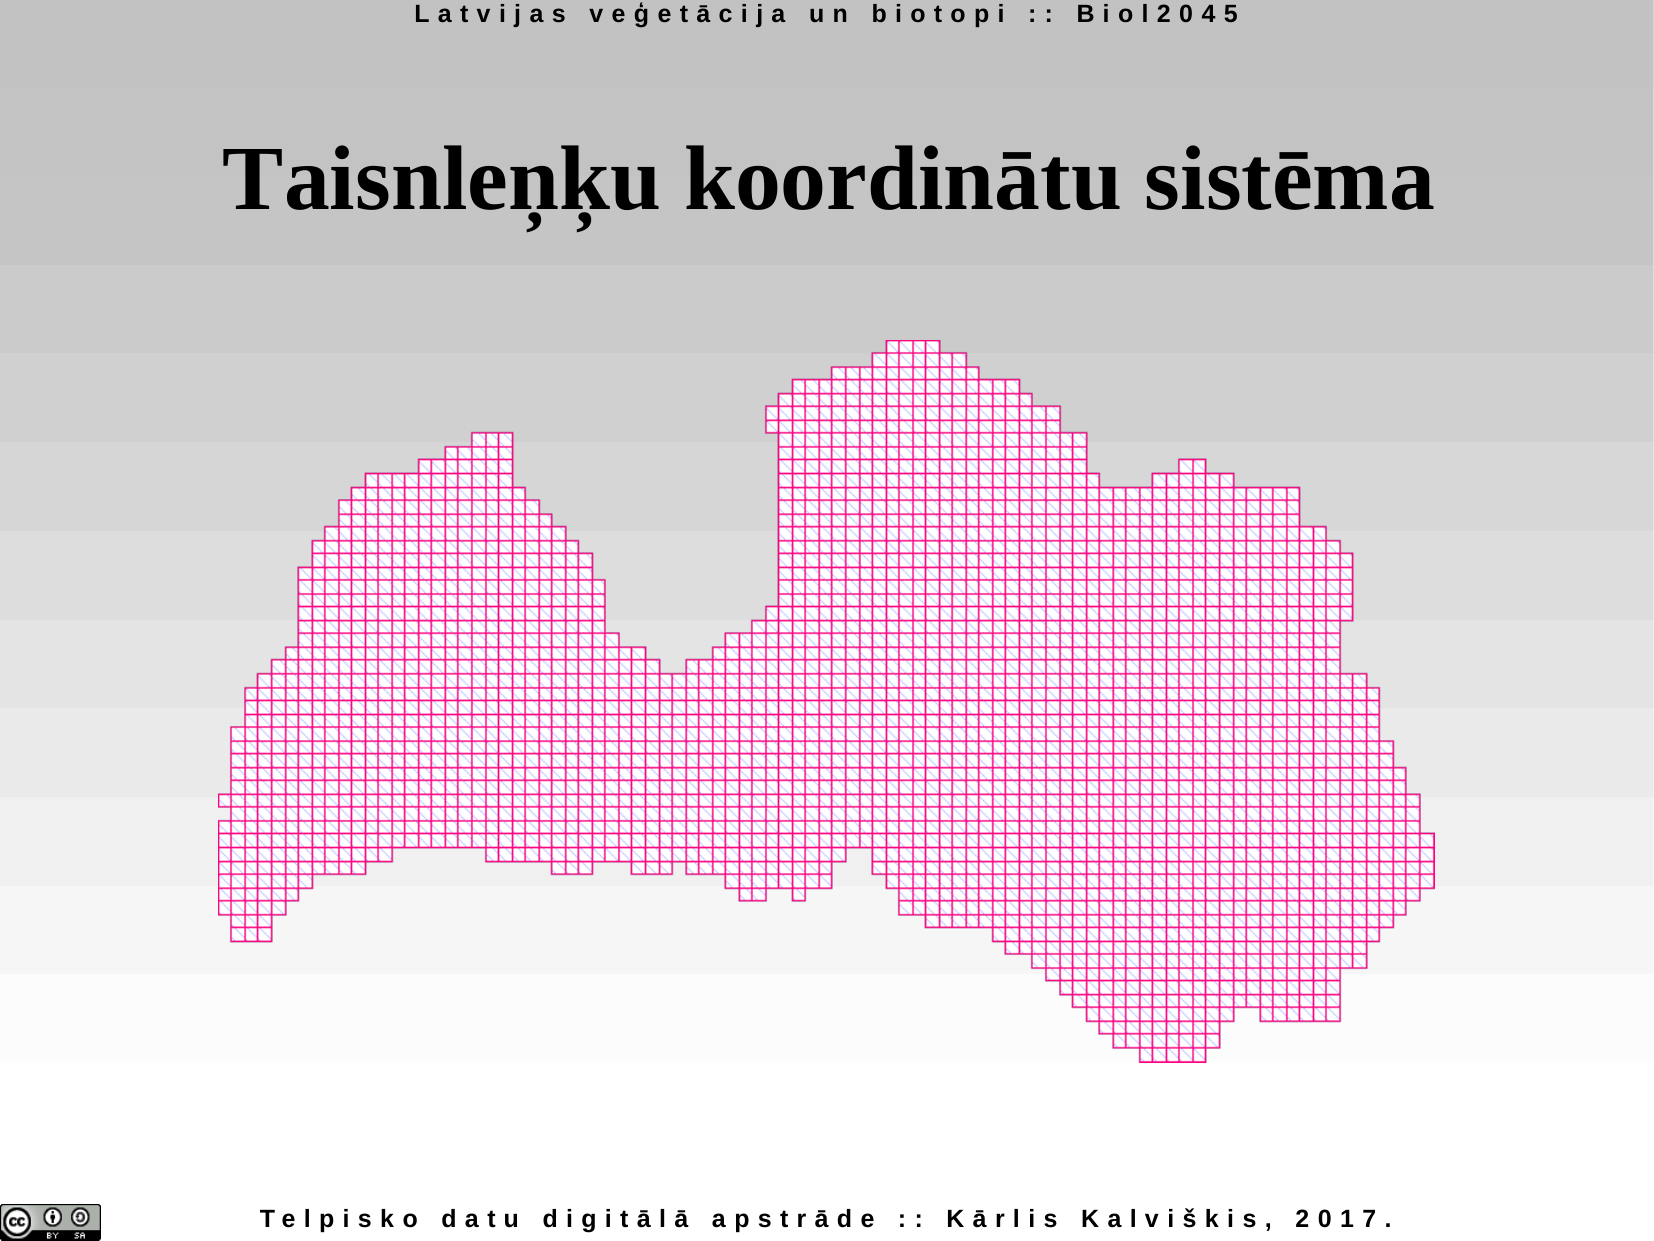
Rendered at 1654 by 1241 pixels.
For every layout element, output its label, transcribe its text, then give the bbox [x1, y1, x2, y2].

picture [0, 0, 1654, 1241]
title Taisnleņķu koordinātu sistēma [34, 61, 1626, 296]
